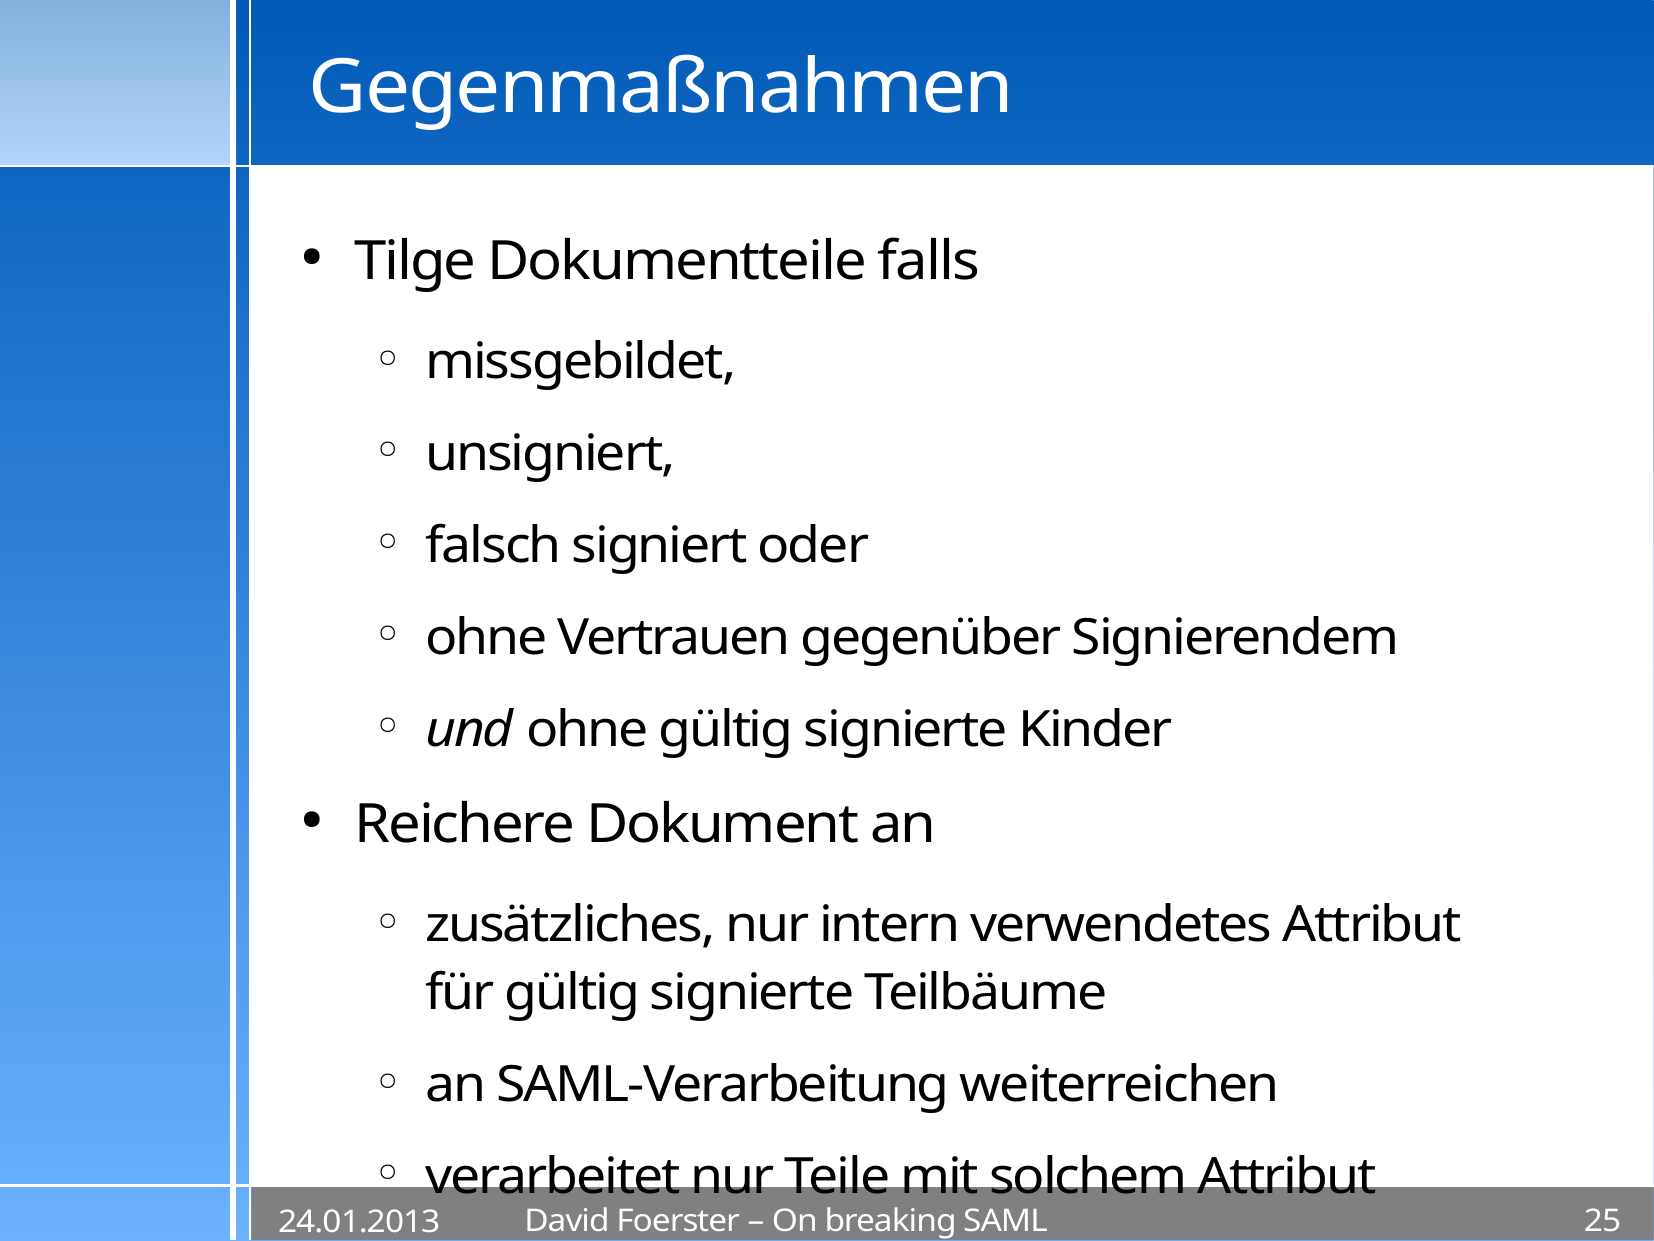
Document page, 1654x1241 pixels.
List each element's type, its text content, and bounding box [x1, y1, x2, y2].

title Gegenmaßnahmen [273, 0, 1499, 166]
list Tilge Dokumentteile falls missgebildet, unsigniert, falsch signiert oder ohne Vertrauen gegenüber Signierendem und ohne gültig signierte Kinder Reichere Dokument an zusätzliches, nur intern verwendetes Attribut für gültig signierte Teilbäume an SAML-Verarbeitung weiterreichen verarbeitet nur Teile mit solchem Attribut [283, 221, 1539, 1097]
